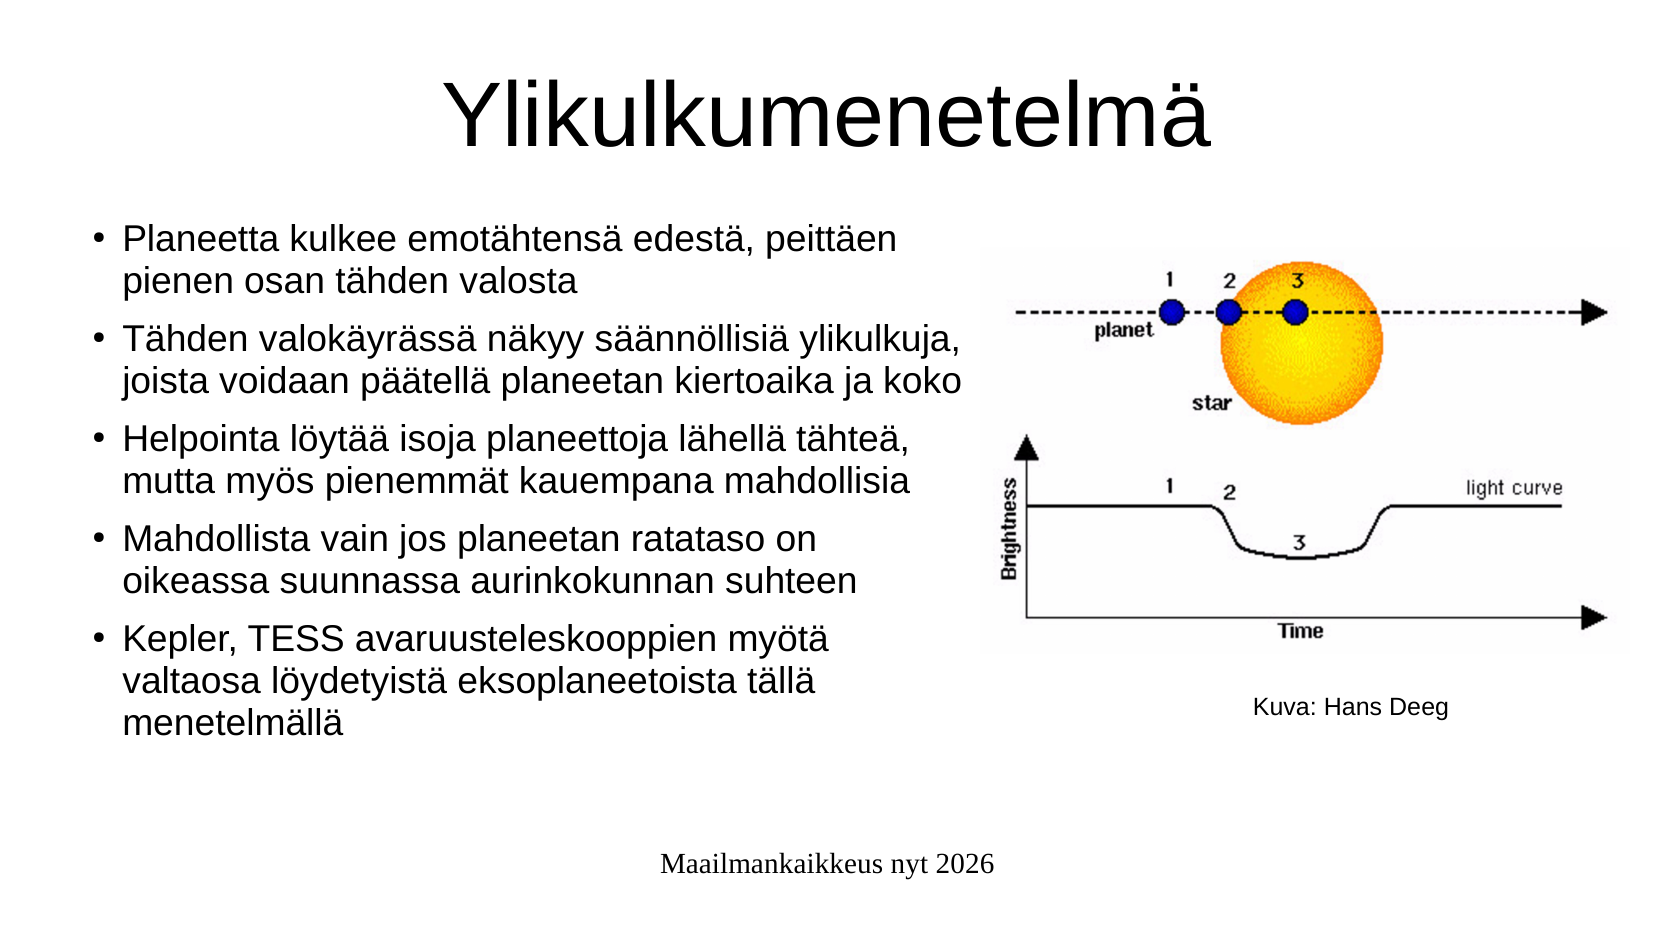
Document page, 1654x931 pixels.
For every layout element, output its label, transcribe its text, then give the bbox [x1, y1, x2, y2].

title Ylikulkumenetelmä [82, 37, 1571, 193]
text_box Kuva: Hans Deeg [1238, 685, 1465, 728]
picture [980, 247, 1630, 655]
list Planeetta kulkee emotähtensä edestä, peittäen pienen osan tähden valosta Tähden valokäyrässä näkyy säännöllisiä ylikulkuja, joista voidaan päätellä planeetan kiertoaika ja koko Helpointa löytää isoja planeettoja lähellä tähteä, mutta myös pienemmät kauempana mahdollisia Mahdollista vain jos planeetan ratataso on oikeassa suunnassa aurinkokunnan suhteen Kepler, TESS avaruusteleskooppien myötä valtaosa löydetyistä eksoplaneetoista tällä menetelmällä [82, 217, 969, 758]
